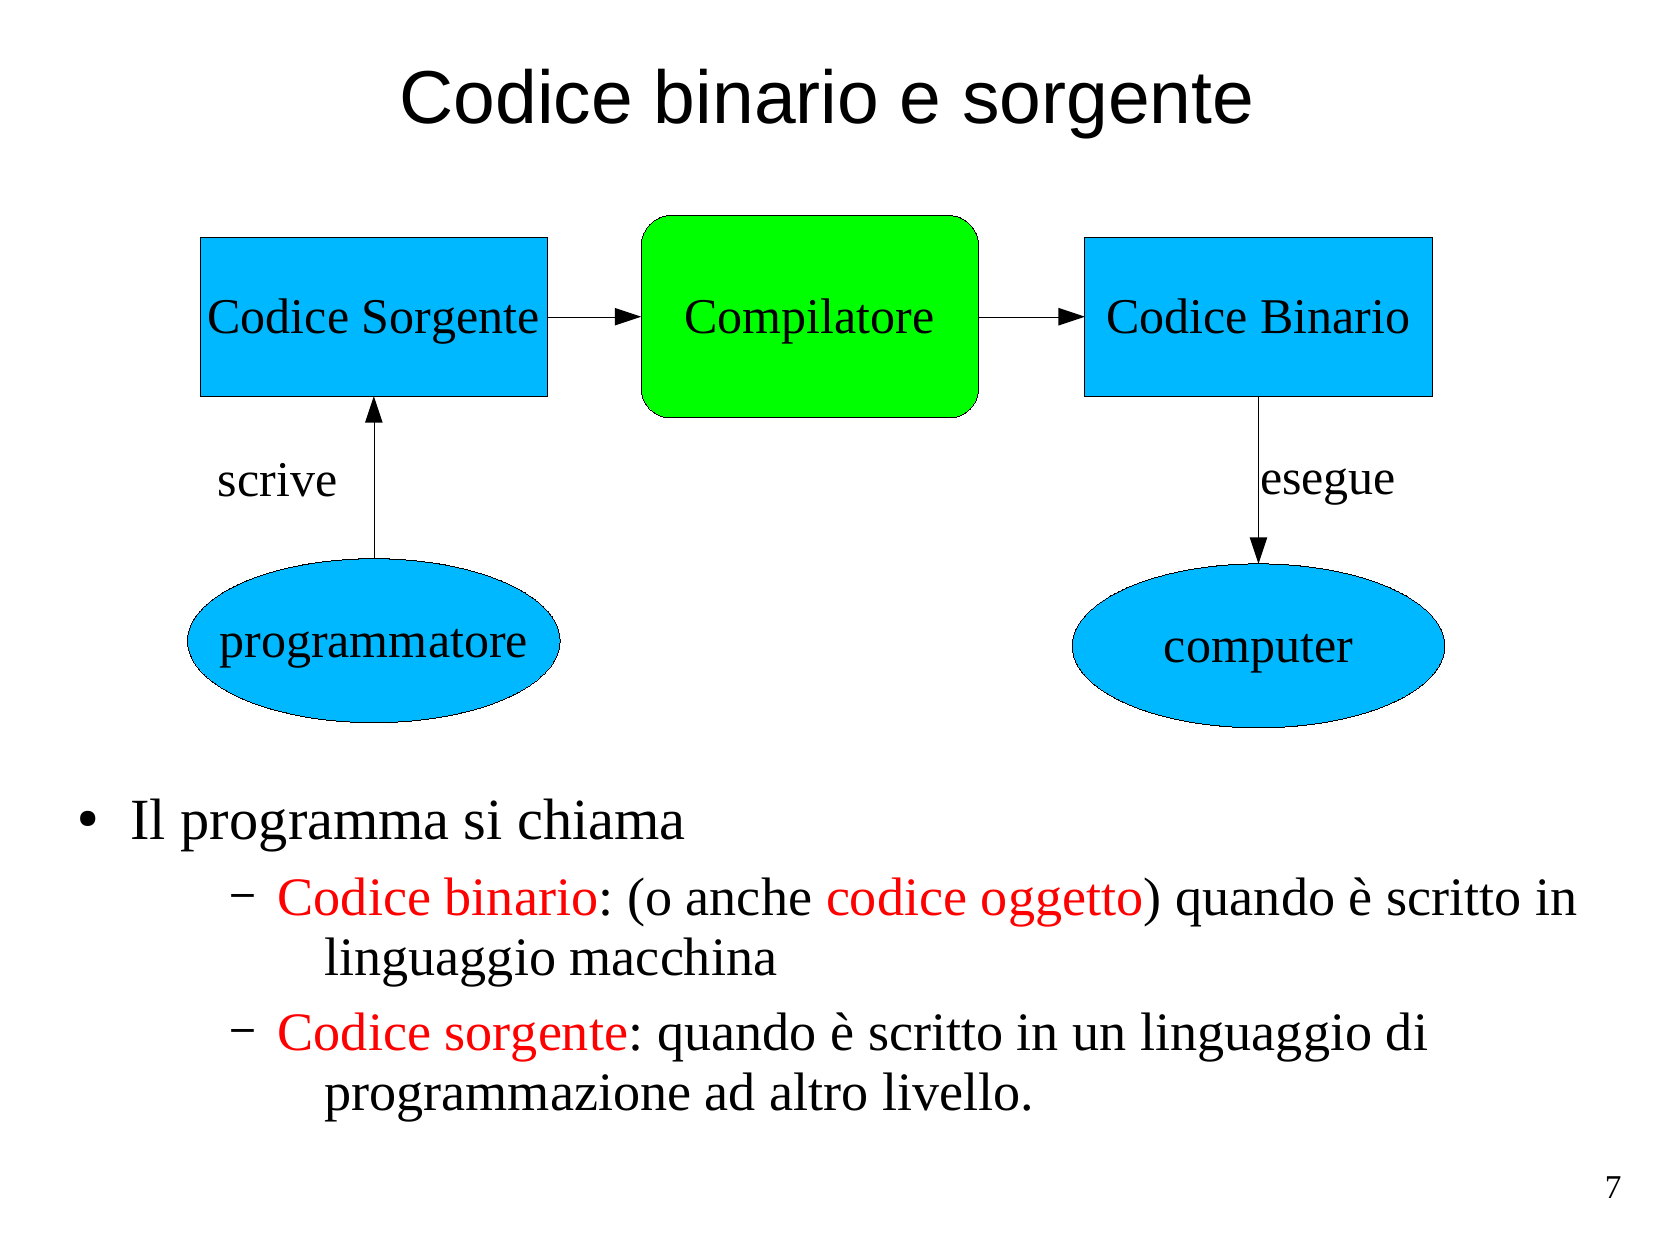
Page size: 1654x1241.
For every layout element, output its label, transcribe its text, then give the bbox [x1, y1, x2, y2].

text_box scrive [217, 451, 365, 513]
text_box Codice Sorgente [200, 237, 548, 397]
list Il programma si chiama Codice binario: (o anche codice oggetto) quando è scritto in linguaggio macchina Codice sorgente: quando è scritto in un linguaggio di programmazione ad altro livello. [42, 787, 1612, 1186]
text_box programmatore [187, 558, 561, 723]
text_box esegue [1259, 450, 1428, 512]
text_box Compilatore [641, 215, 979, 418]
title Codice binario e sorgente [37, 30, 1617, 166]
text_box Codice Binario [1084, 237, 1433, 397]
text_box computer [1072, 563, 1445, 728]
